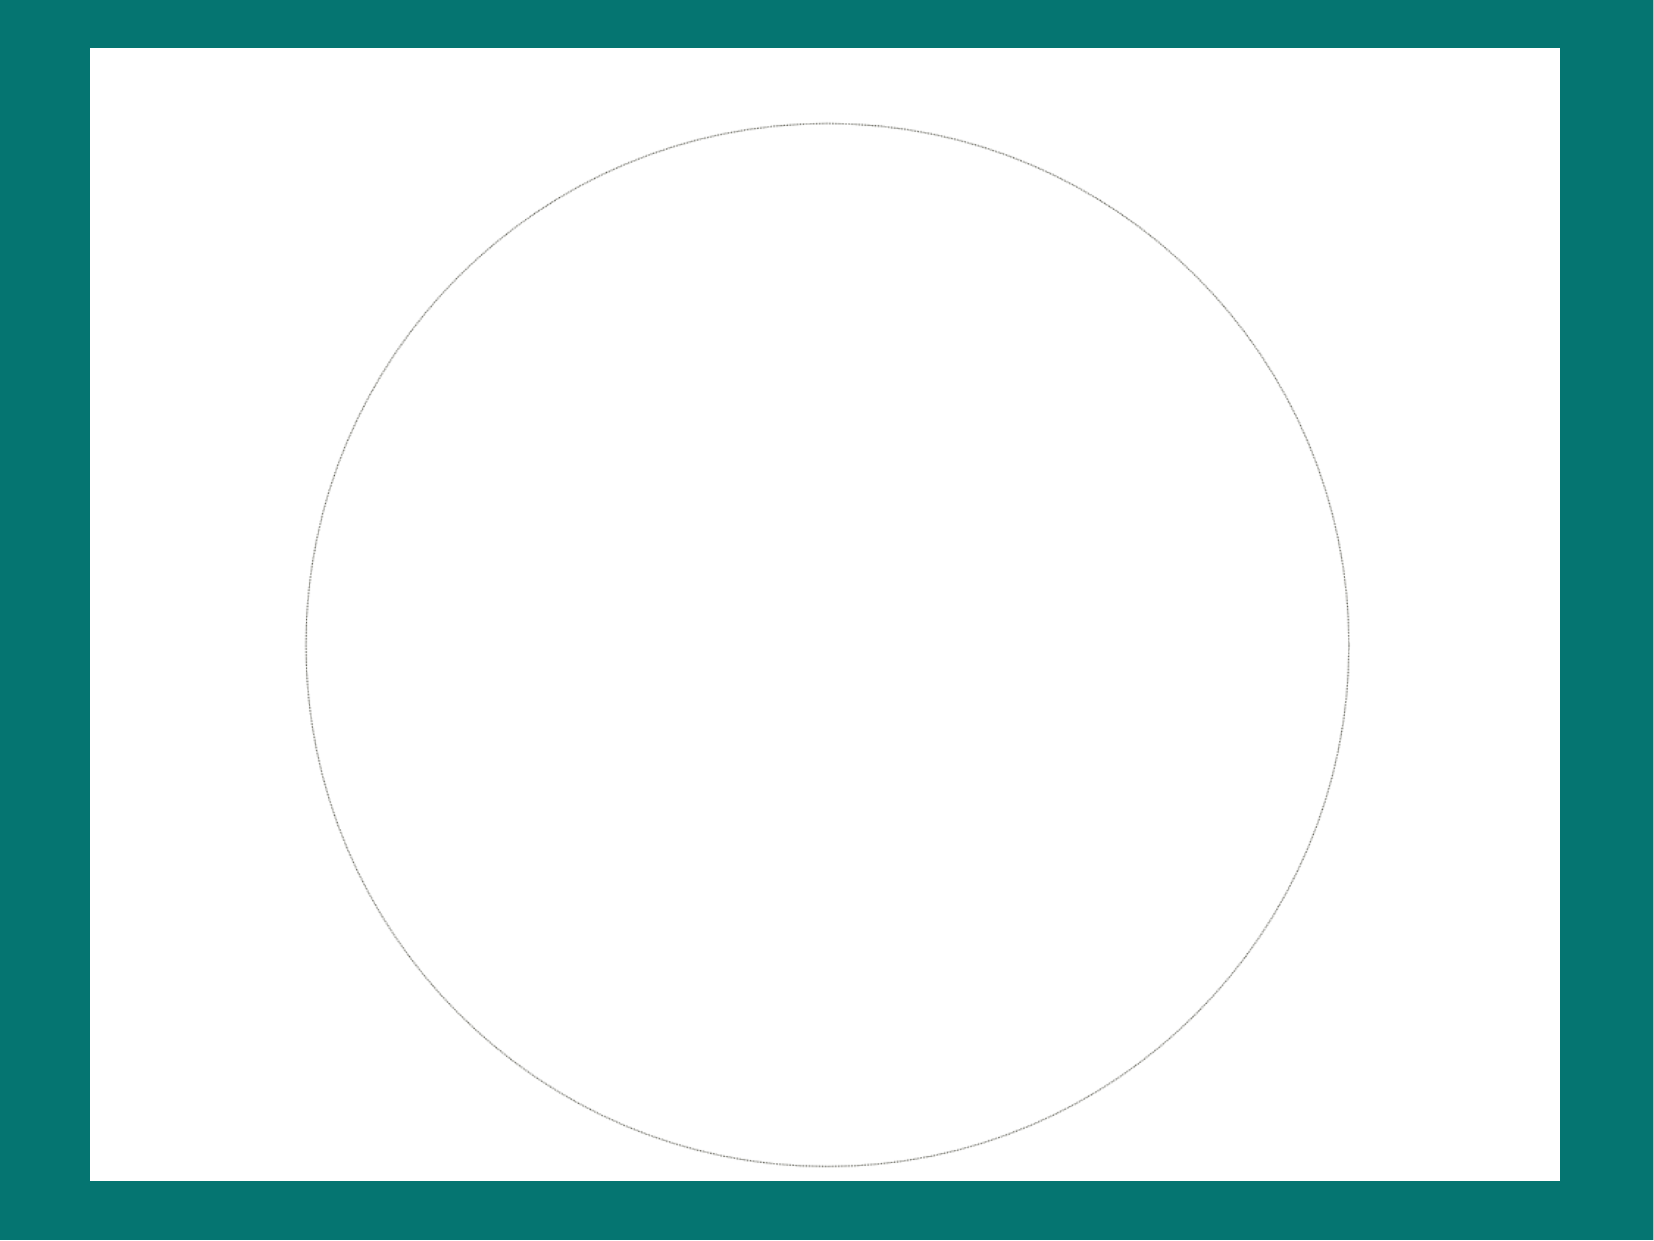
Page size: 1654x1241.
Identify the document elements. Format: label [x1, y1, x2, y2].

picture [90, 47, 1560, 1181]
